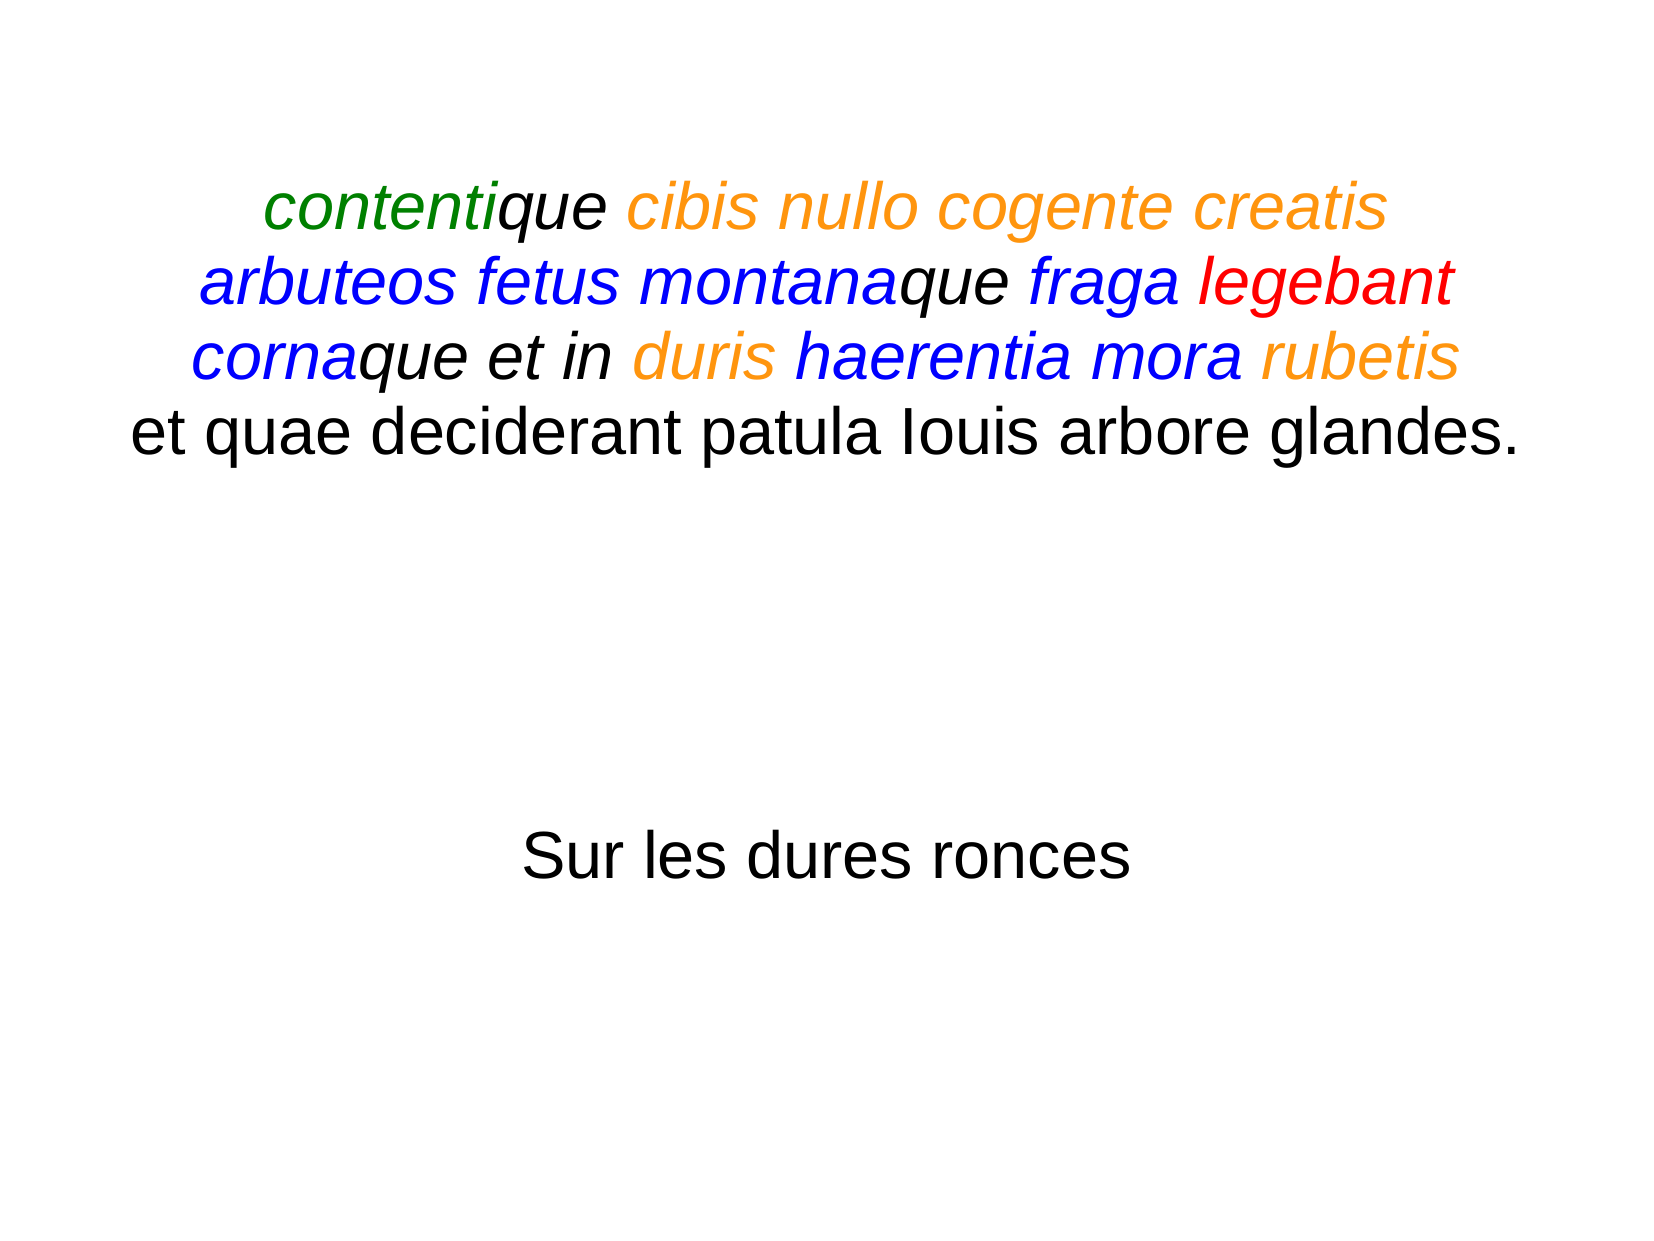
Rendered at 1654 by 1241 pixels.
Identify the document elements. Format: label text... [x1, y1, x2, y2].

subtitle Sur les dures ronces [82, 602, 1571, 1109]
title contentique cibis nullo cogente creatis arbuteos fetus montanaque fraga legebant cornaque et in duris haerentia mora rubetis et quae deciderant patula Iouis arbore glandes. [47, 35, 1607, 603]
